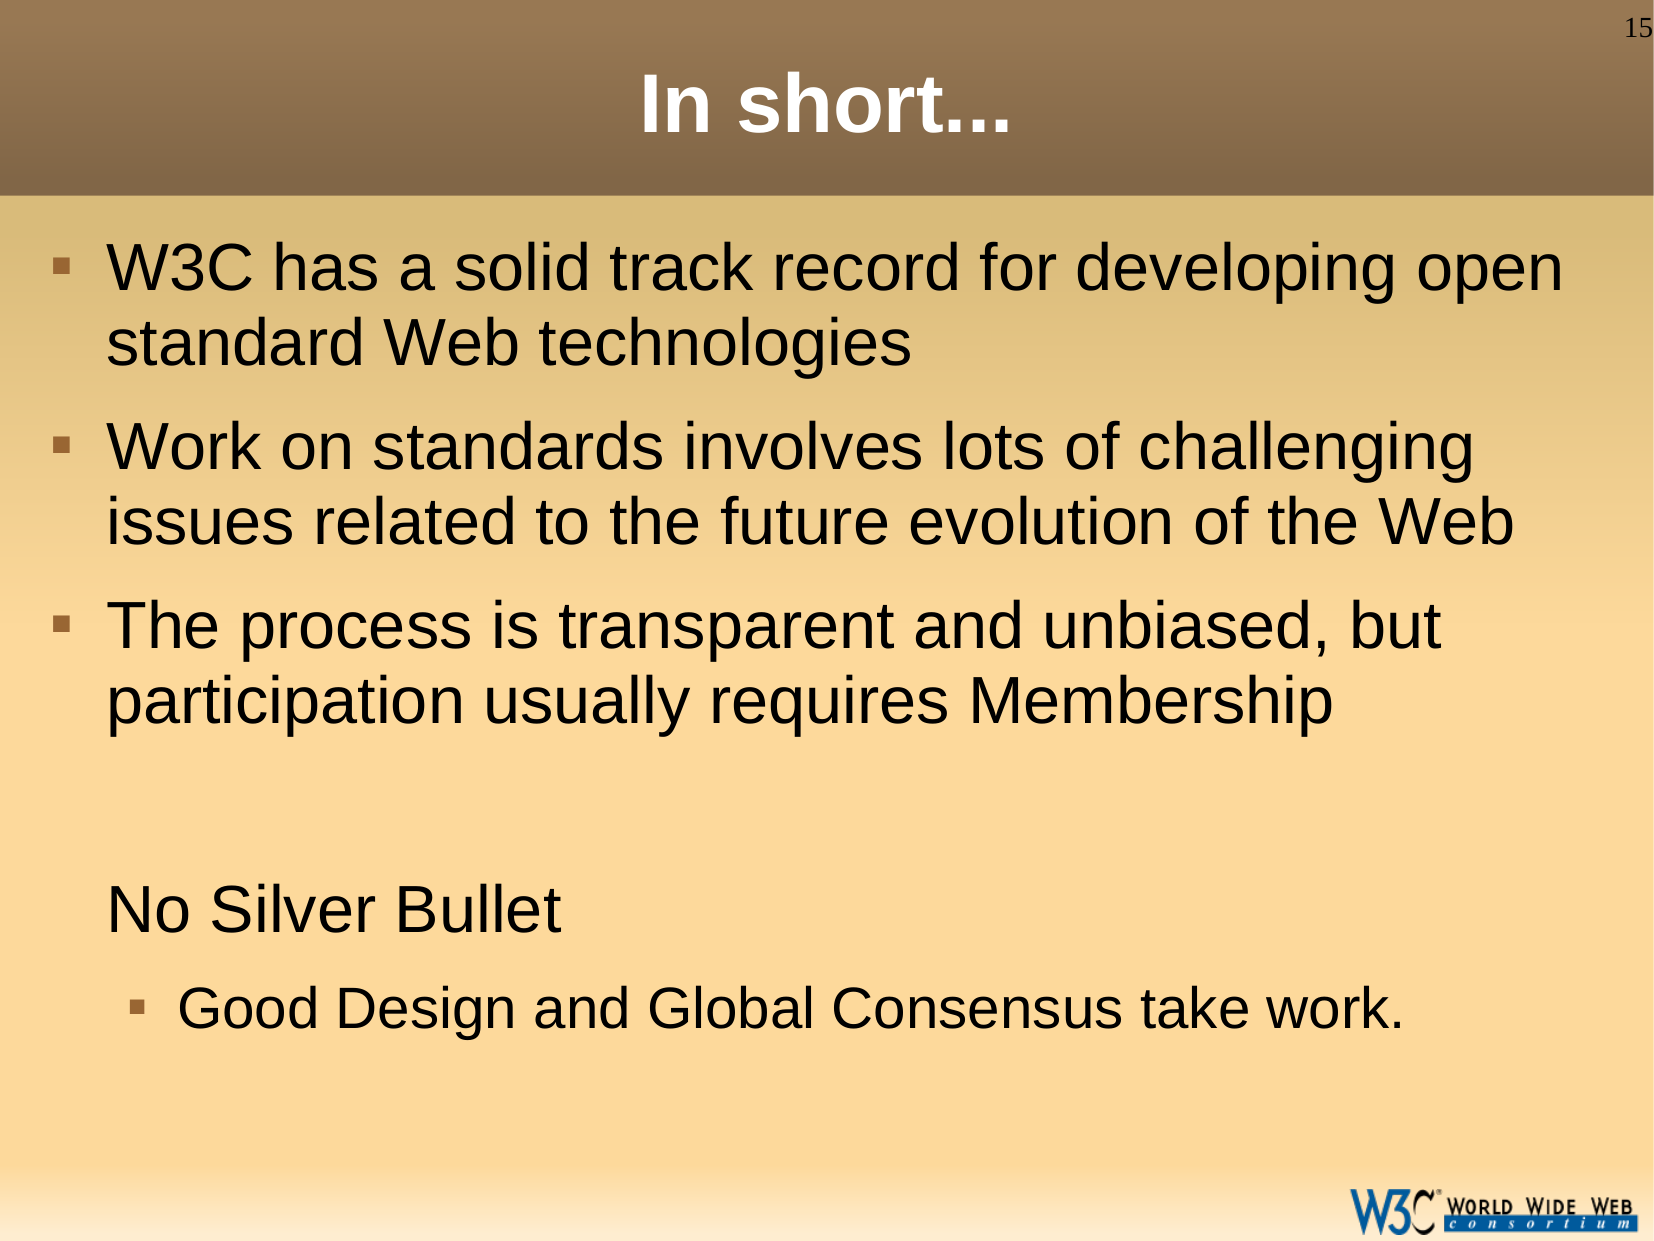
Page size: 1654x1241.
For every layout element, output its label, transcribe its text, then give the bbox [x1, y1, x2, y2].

picture [0, 208, 1654, 1241]
list W3C has a solid track record for developing open standard Web technologies Work on standards involves lots of challenging issues related to the future evolution of the Web The process is transparent and unbiased, but participation usually requires Membership No Silver Bullet Good Design and Global Consensus take work. [35, 230, 1618, 1202]
title In short... [0, 0, 1654, 208]
